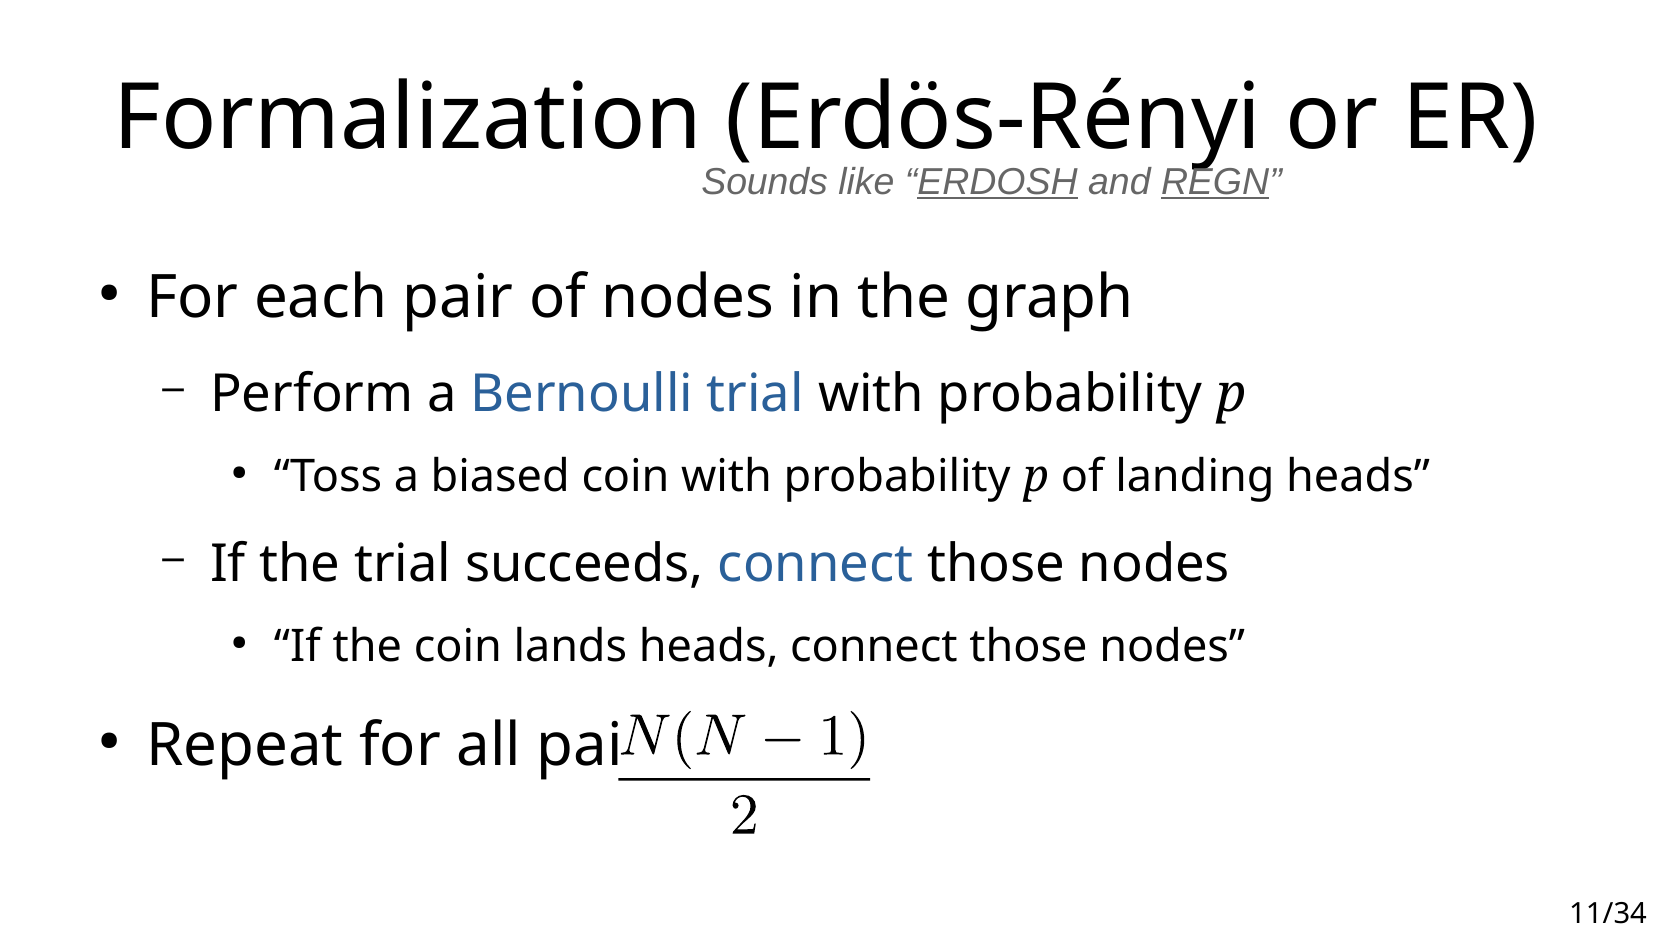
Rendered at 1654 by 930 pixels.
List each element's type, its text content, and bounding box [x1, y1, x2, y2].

text_box Sounds like “ERDOSH and REGN” [686, 153, 1302, 210]
text_box [618, 710, 871, 834]
list For each pair of nodes in the graph Perform a Bernoulli trial with probability p “Toss a biased coin with probability p of landing heads” If the trial succeeds, connect those nodes “If the coin lands heads, connect those nodes” Repeat for all pairs [82, 252, 1571, 793]
title Formalization (Erdös-Rényi or ER) [82, 1, 1571, 225]
